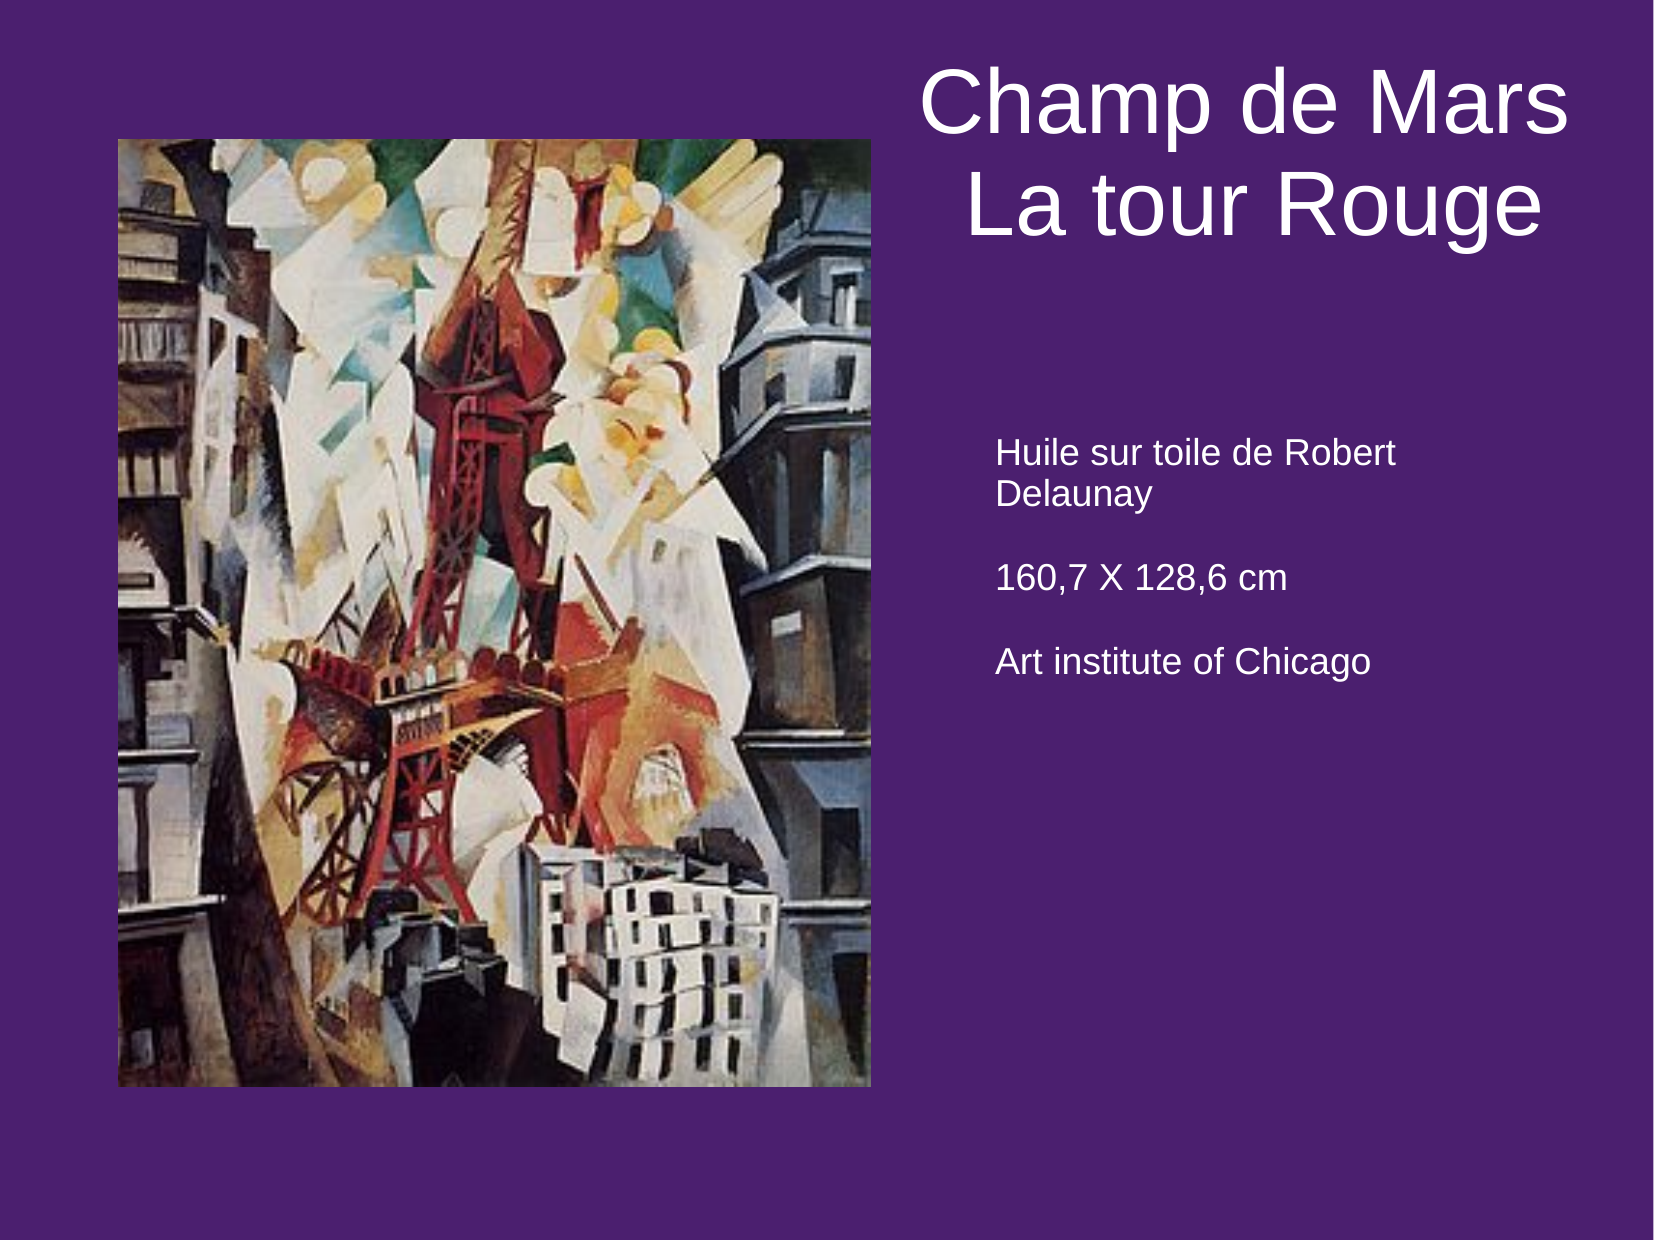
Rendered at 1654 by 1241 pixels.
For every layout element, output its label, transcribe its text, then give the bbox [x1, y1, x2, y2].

picture [118, 139, 871, 1087]
text_box Huile sur toile de Robert Delaunay 160,7 X 128,6 cm Art institute of Chicago [980, 423, 1512, 691]
title Champ de Mars La tour Rouge [82, 49, 1571, 257]
